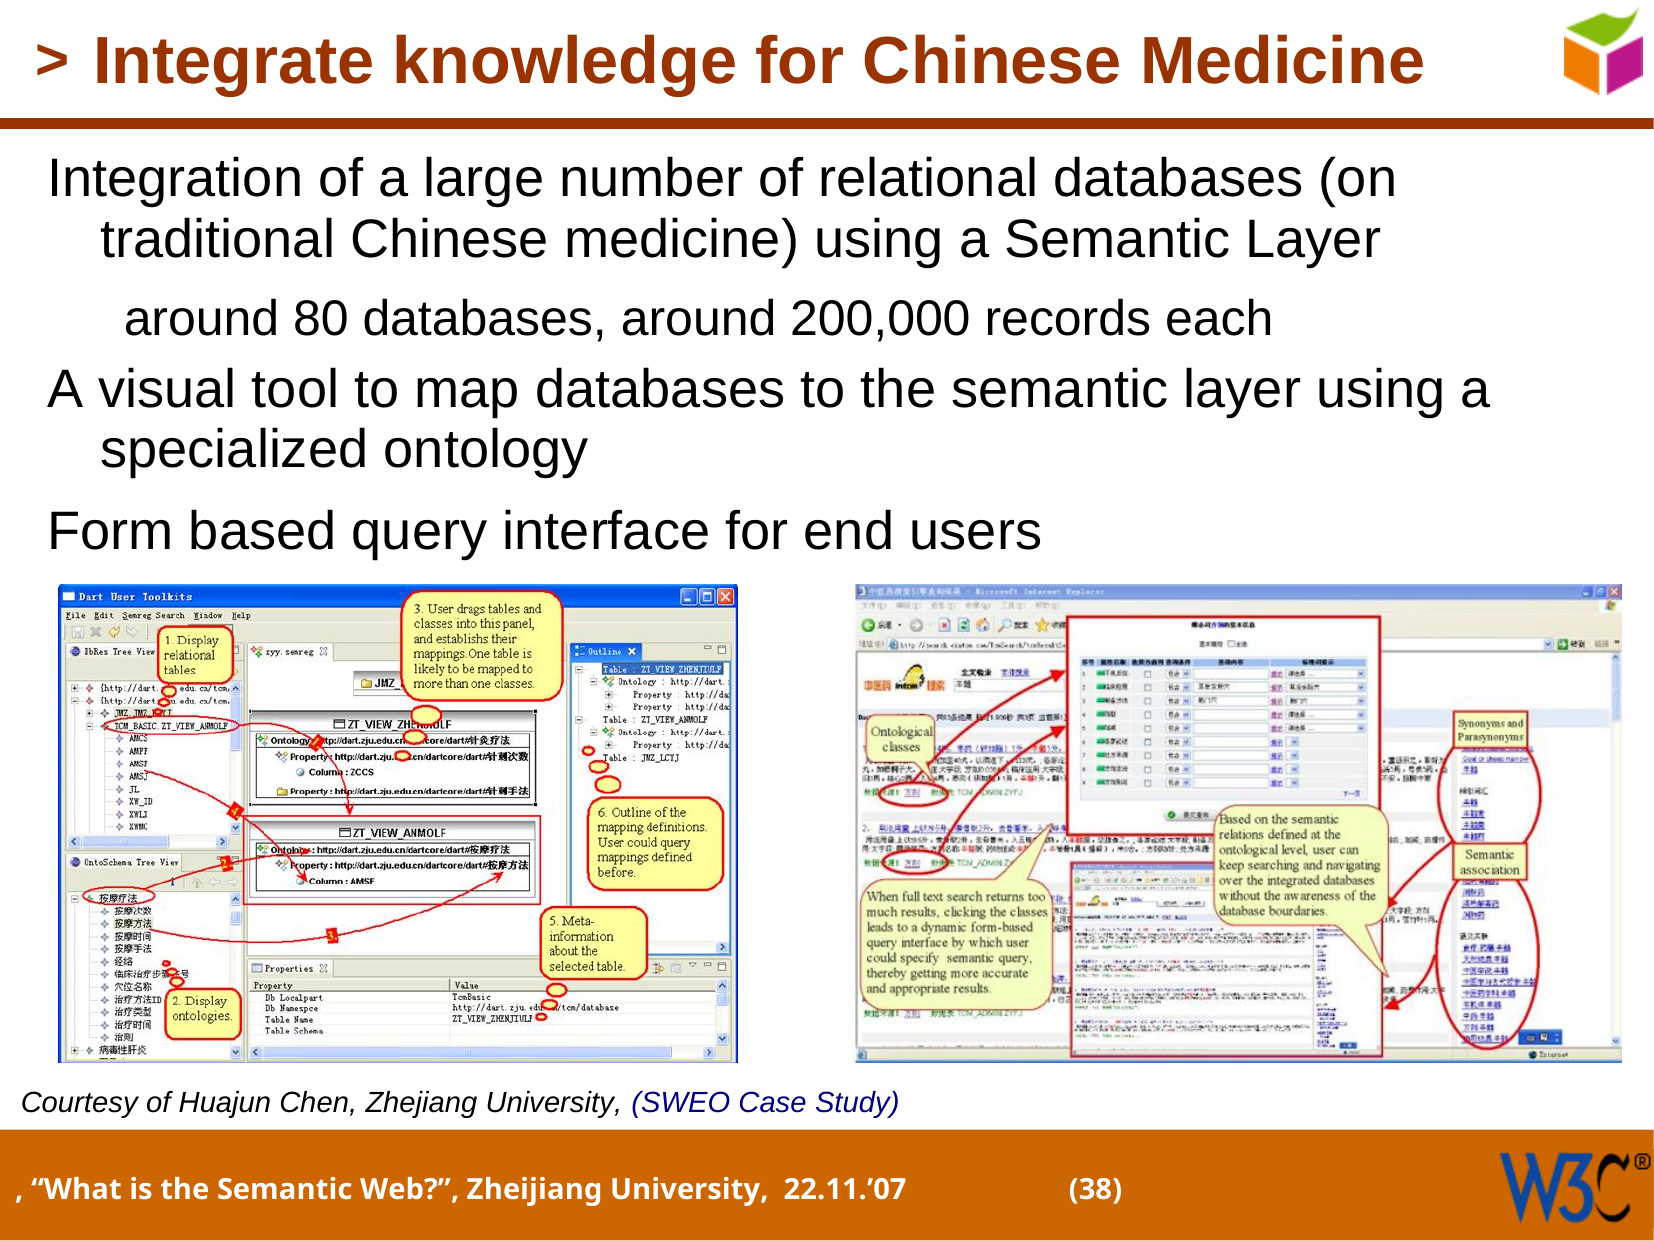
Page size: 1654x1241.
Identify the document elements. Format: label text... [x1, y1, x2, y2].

picture [853, 584, 1622, 1063]
picture [1495, 1149, 1654, 1228]
title Integrate knowledge for Chinese Medicine [93, 7, 1493, 111]
list Integration of a large number of relational databases (on traditional Chinese medicine) using a Semantic Layer around 80 databases, around 200,000 records each A visual tool to map databases to the semantic layer using a specialized ontology Form based query interface for end users [29, 147, 1624, 1119]
picture [1564, 5, 1643, 95]
picture [58, 584, 738, 1063]
text_box Courtesy of Huajun Chen, Zhejiang University, (SWEO Case Study) [6, 1080, 916, 1129]
